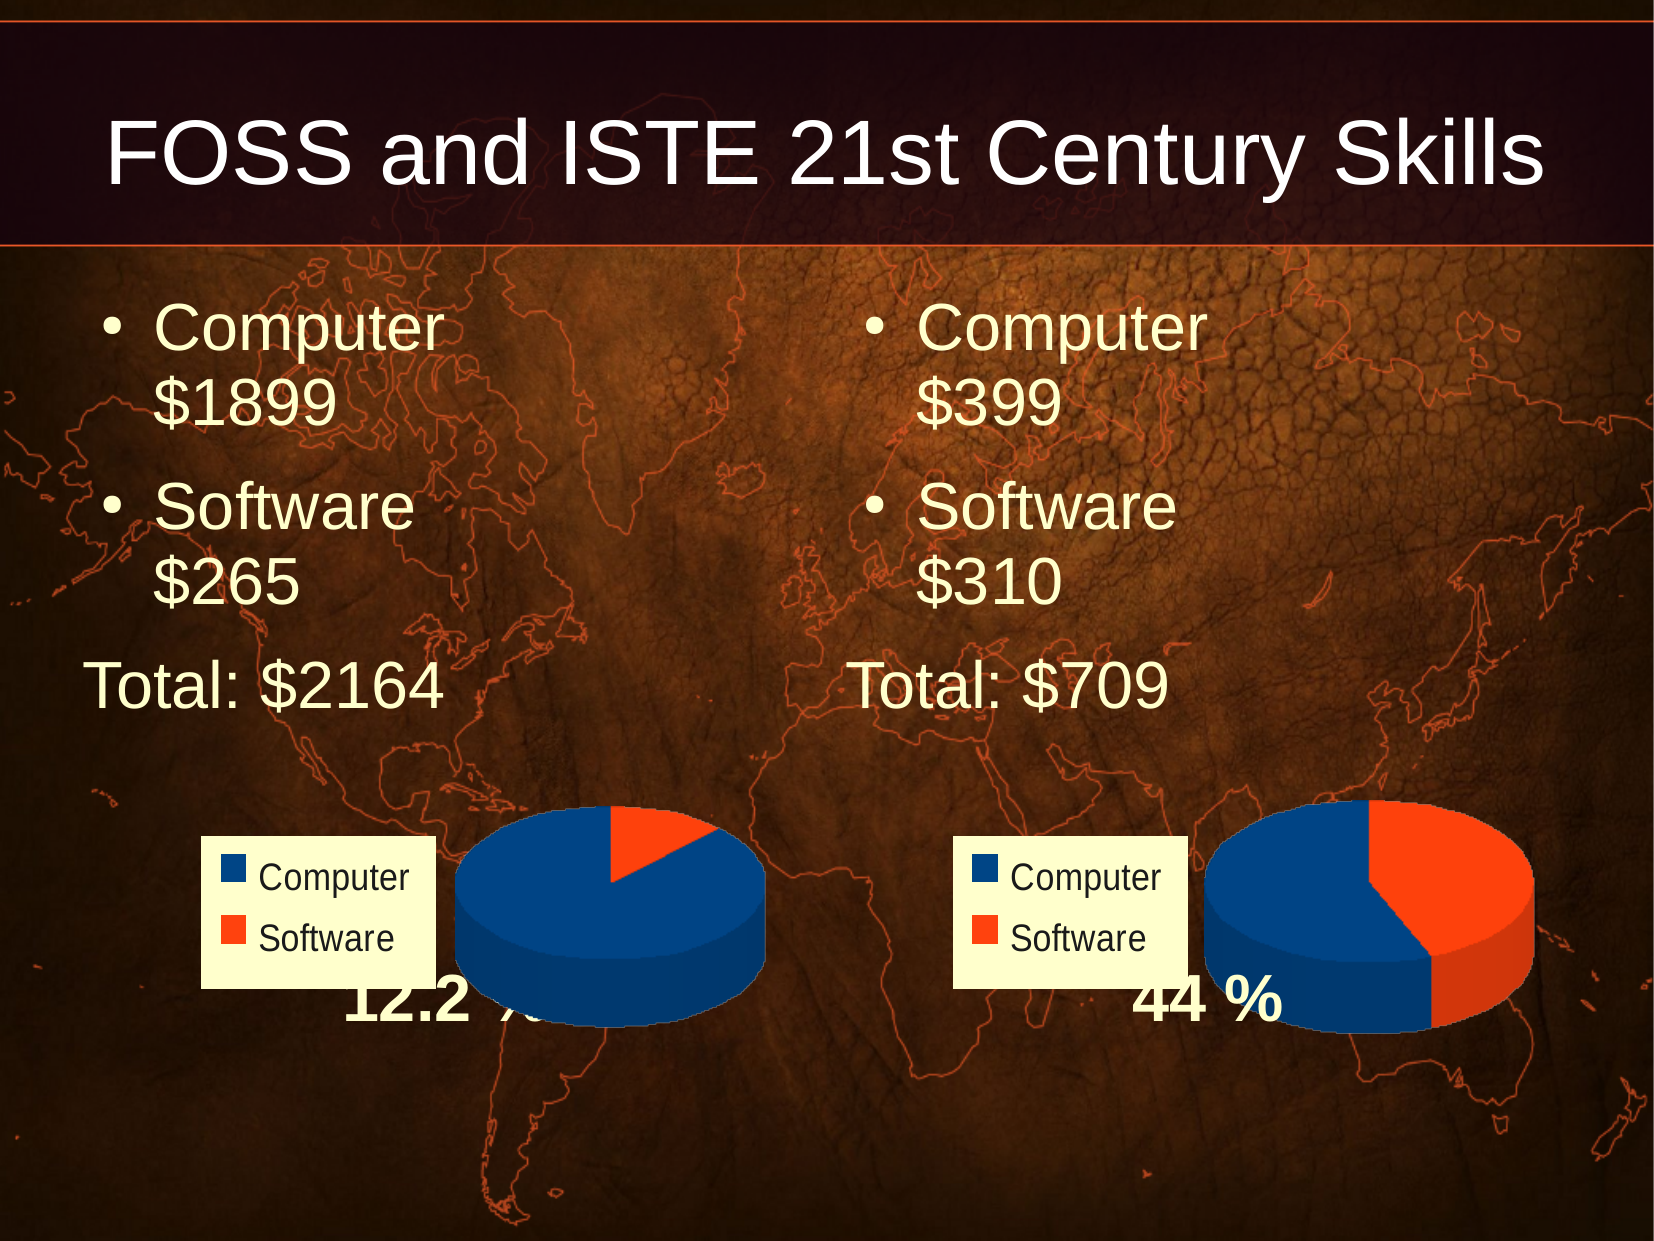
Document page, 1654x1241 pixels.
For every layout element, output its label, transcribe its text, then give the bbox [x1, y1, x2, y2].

list Computer $399 Software $310 Total: $709 44 % [845, 290, 1572, 1109]
picture [0, 0, 1654, 1241]
title FOSS and ISTE 21st Century Skills [82, 49, 1571, 257]
list Computer $1899 Software $265 Total: $2164 12.2 % [82, 290, 809, 1109]
